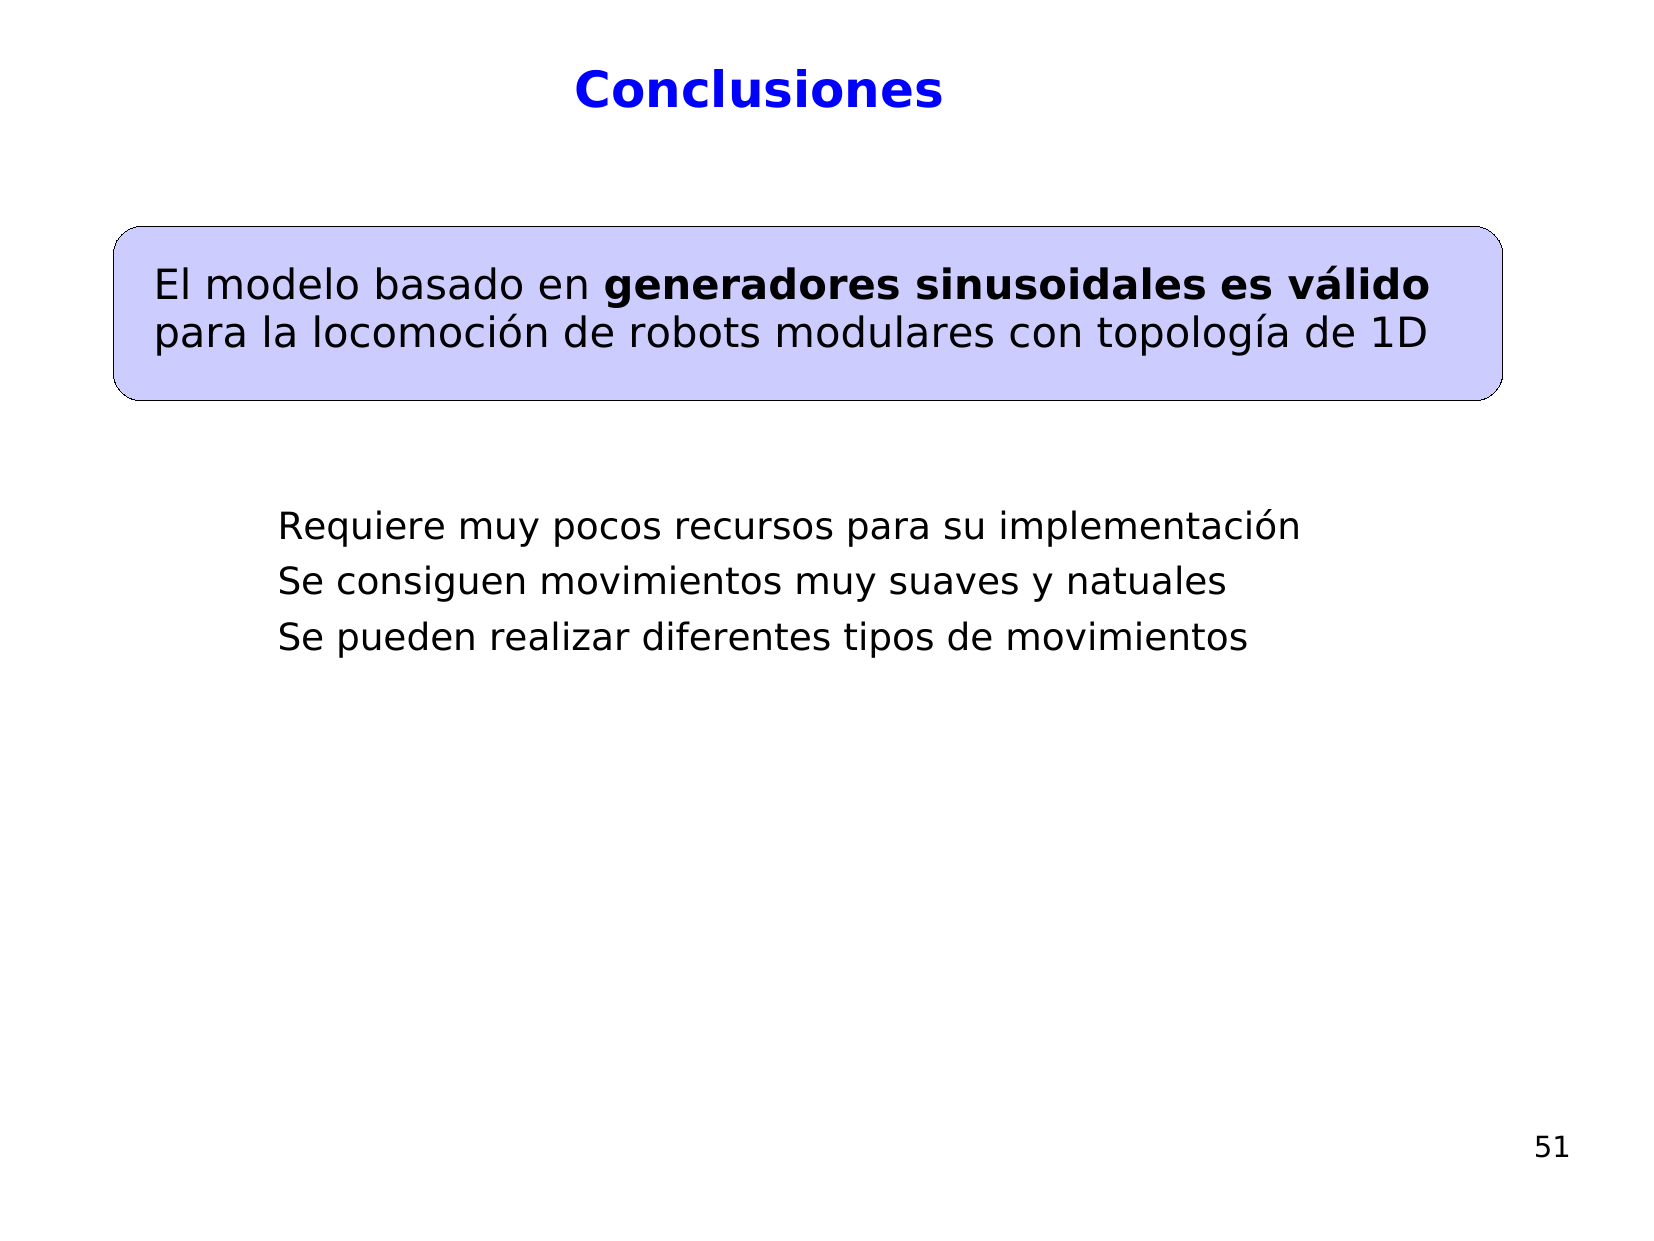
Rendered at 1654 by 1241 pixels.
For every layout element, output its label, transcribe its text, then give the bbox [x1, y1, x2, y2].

text_box [113, 226, 1503, 401]
text_box Requiere muy pocos recursos para su implementación Se consiguen movimientos muy suaves y natuales Se pueden realizar diferentes tipos de movimientos [250, 497, 1331, 667]
text_box Conclusiones [559, 53, 960, 127]
text_box El modelo basado en generadores sinusoidales es válido para la locomoción de robots modulares con topología de 1D [138, 253, 1520, 365]
